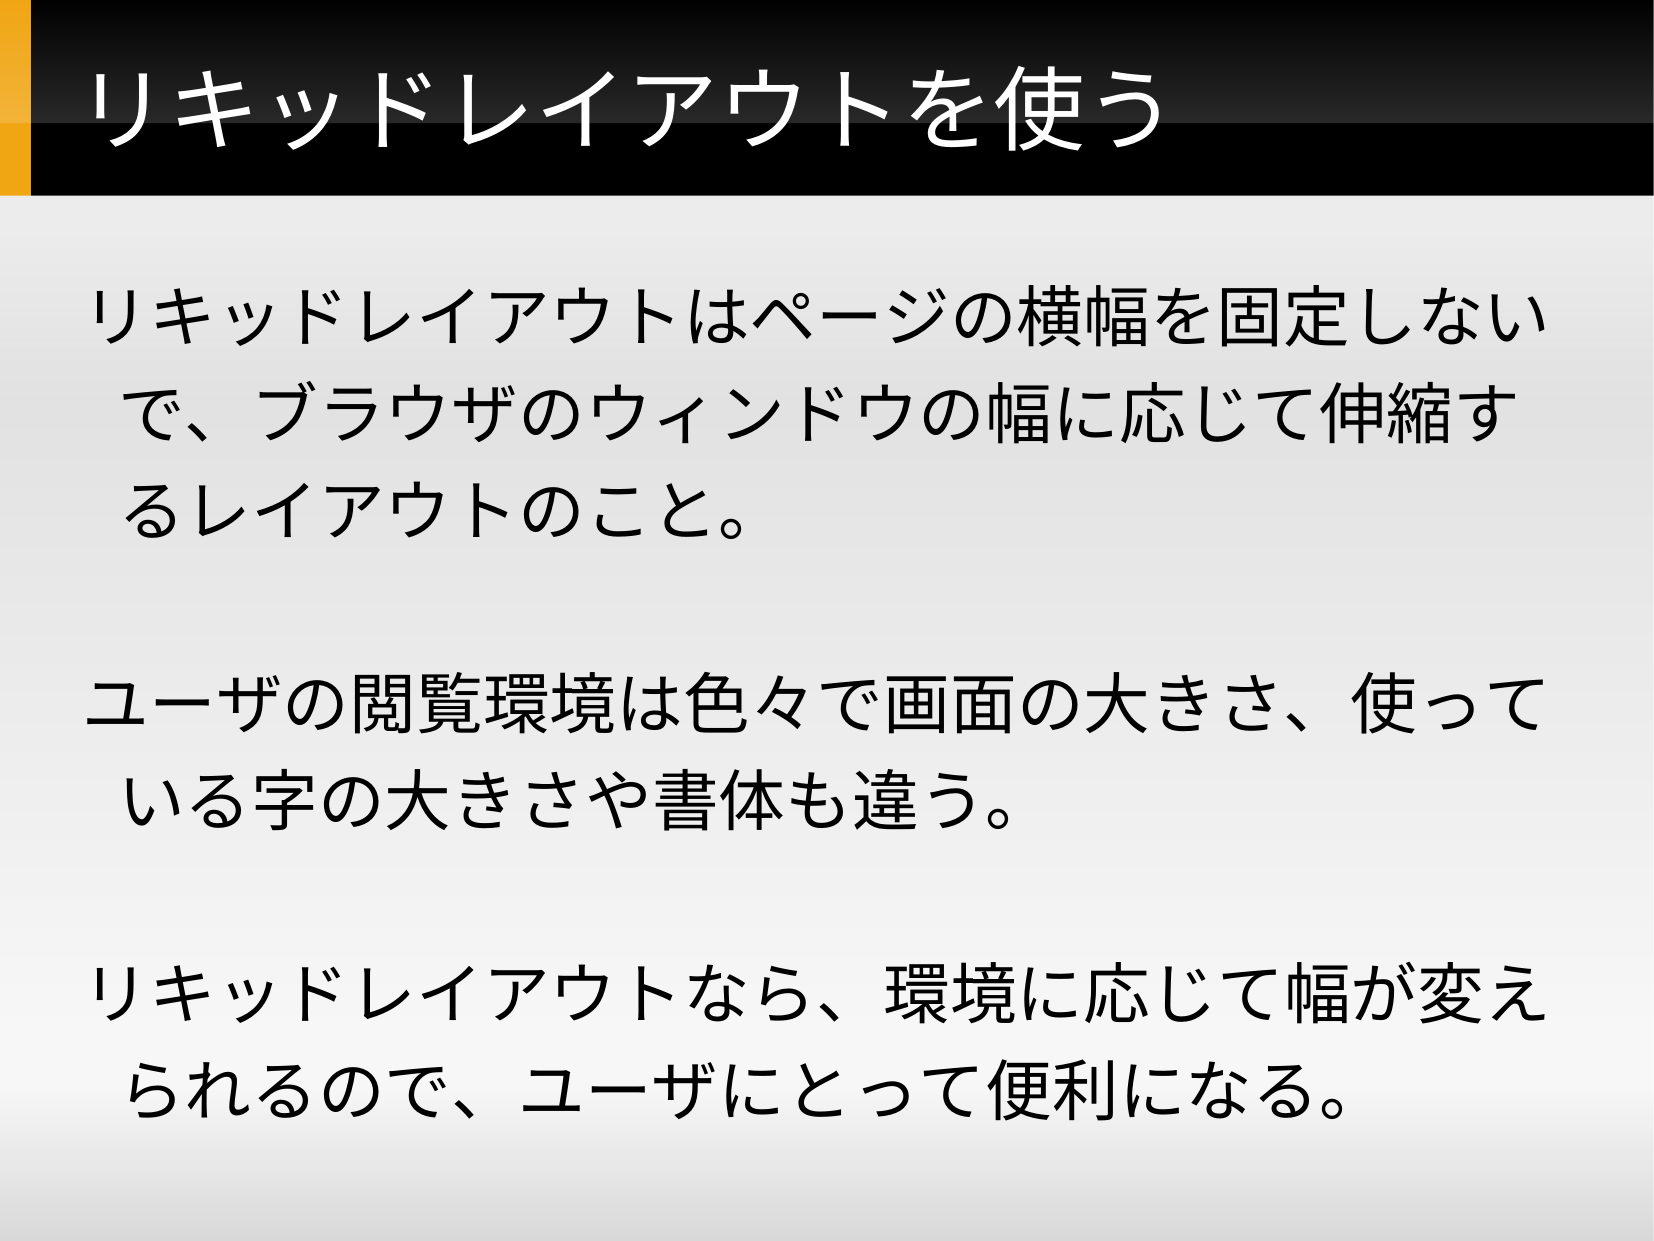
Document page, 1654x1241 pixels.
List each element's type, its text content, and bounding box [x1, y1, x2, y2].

title リキッドレイアウトを使う [76, 0, 1565, 208]
picture [0, 0, 1654, 1241]
subtitle リキッドレイアウトはページの横幅を固定しないで、ブラウザのウィンドウの幅に応じて伸縮するレイアウトのこと。 ユーザの閲覧環境は色々で画面の大きさ、使っている字の大きさや書体も違う。 リキッドレイアウトなら、環境に応じて幅が変えられるので、ユーザにとって便利になる。 [82, 290, 1571, 1109]
